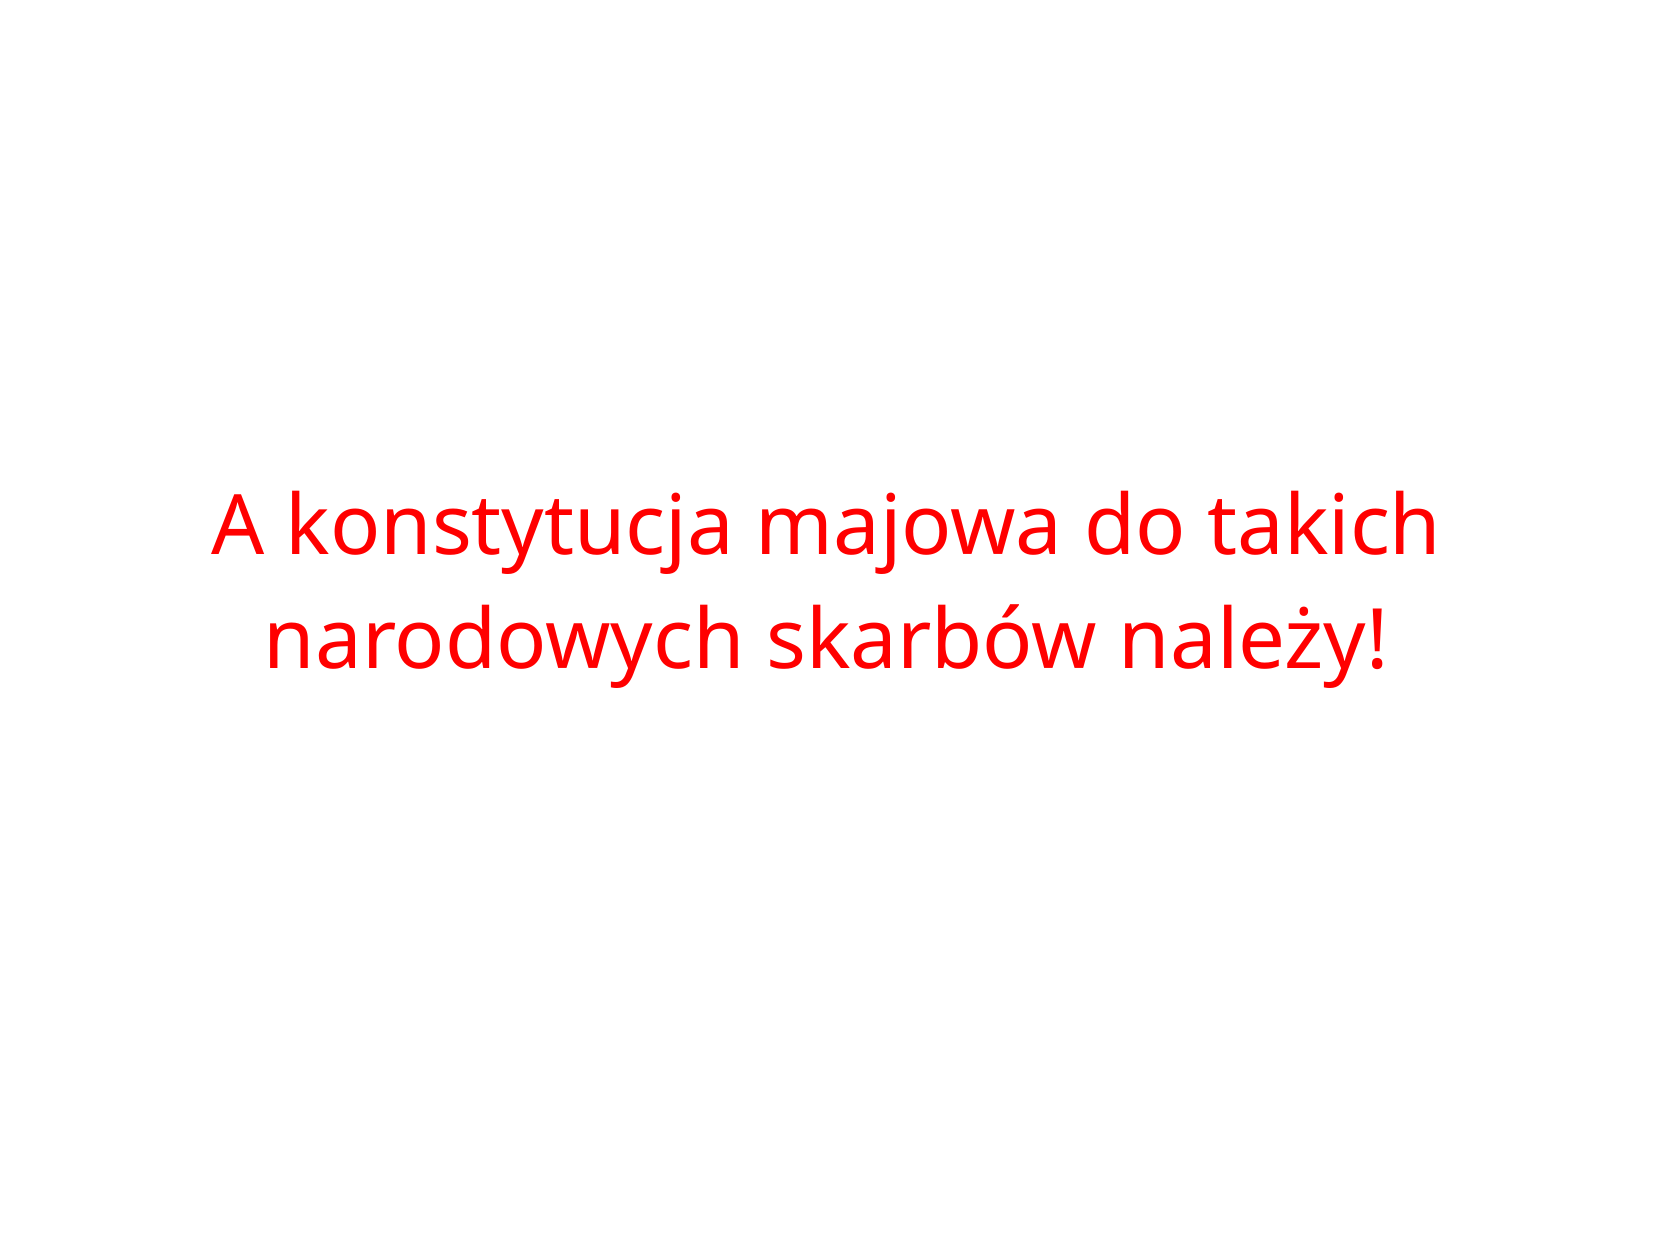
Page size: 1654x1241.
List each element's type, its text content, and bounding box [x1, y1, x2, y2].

subtitle A konstytucja majowa do takich narodowych skarbów należy! [82, 49, 1571, 1109]
